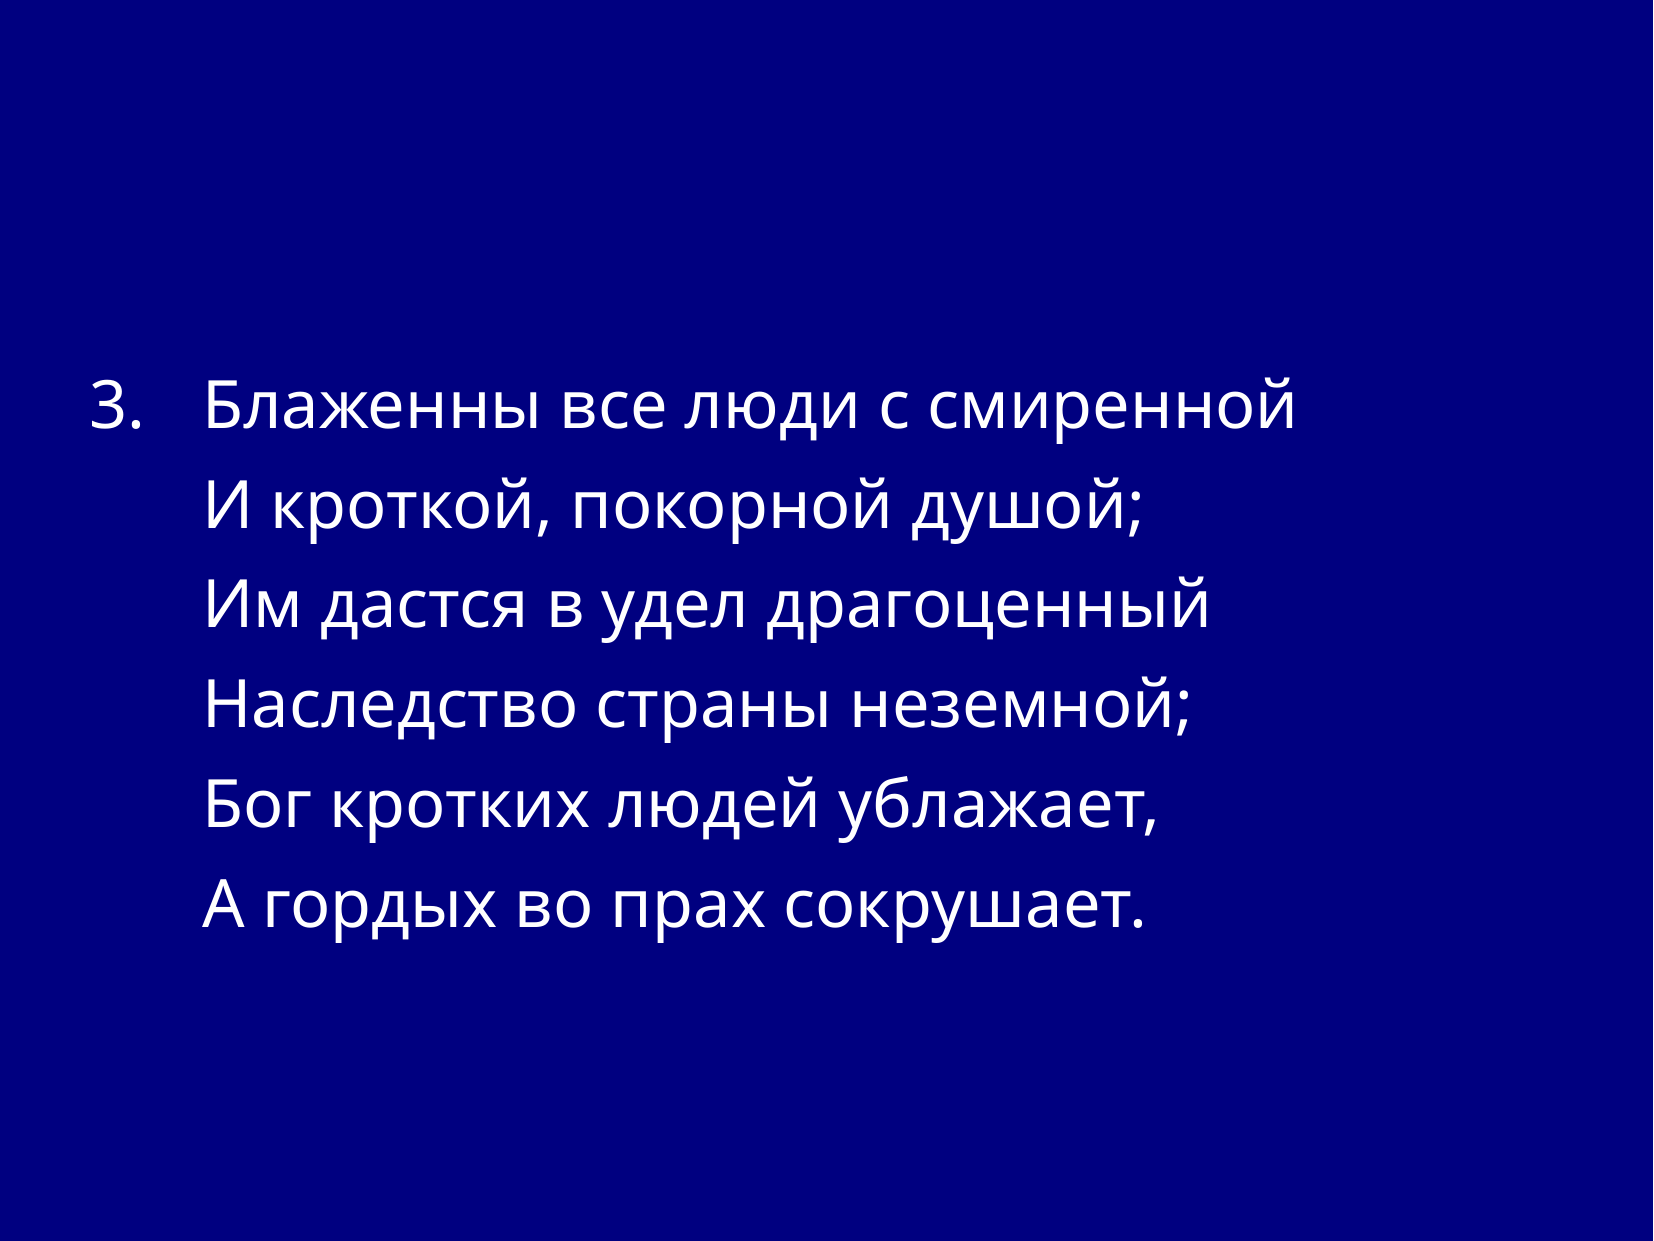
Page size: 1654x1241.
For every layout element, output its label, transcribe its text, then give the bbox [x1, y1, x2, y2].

text_box 3. Блаженны все люди с смиренной И кроткой, покорной душой; Им дастся в удел драгоценный Наследство страны неземной; Бог кротких людей ублажает, А гордых во прах сокрушает. [75, 150, 1576, 1163]
